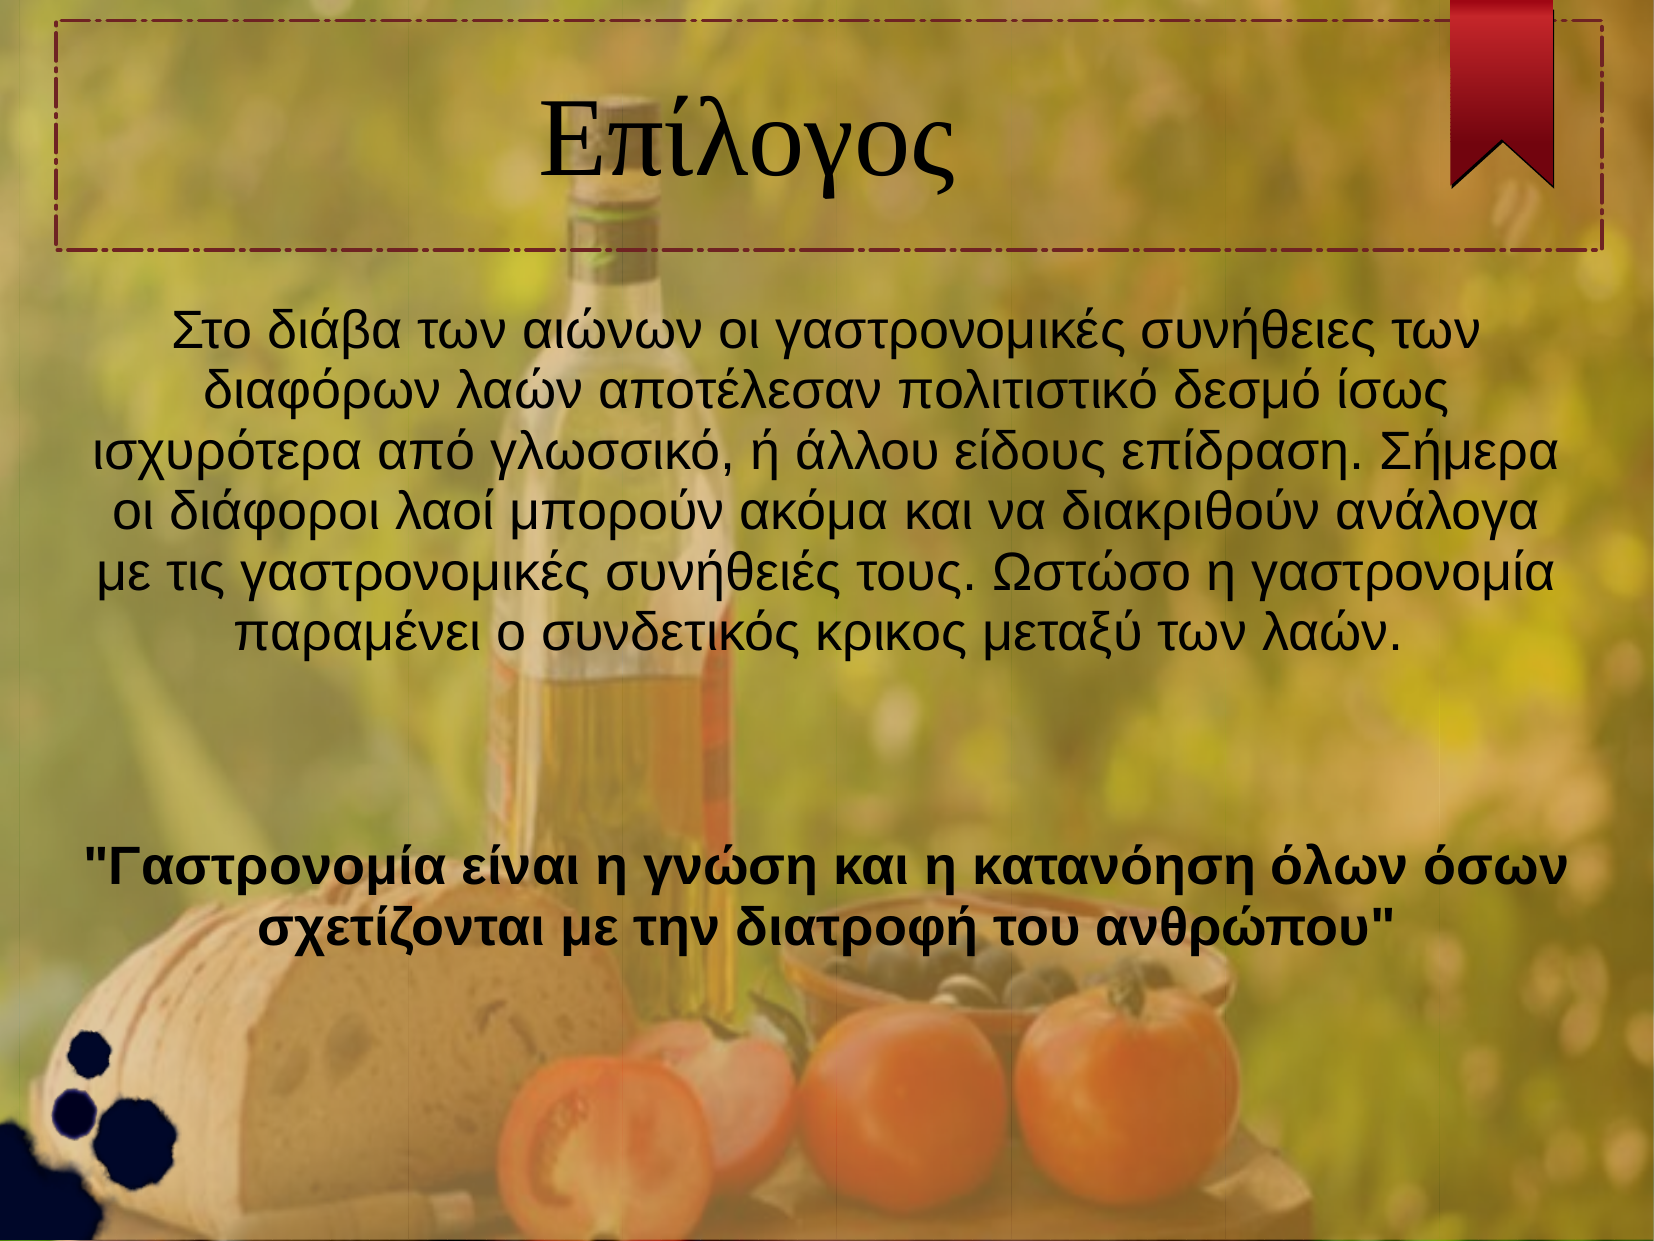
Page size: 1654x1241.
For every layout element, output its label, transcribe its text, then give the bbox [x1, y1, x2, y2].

title Επίλογος [82, 47, 1412, 229]
list Στο διάβα των αιώνων οι γαστρονομικές συνήθειες των διαφόρων λαών αποτέλεσαν πολιτιστικό δεσμό ίσως ισχυρότερα από γλωσσικό, ή άλλου είδους επίδραση. Σήμερα οι διάφοροι λαοί μπορούν ακόμα και να διακριθούν ανάλογα με τις γαστρονομικές συνήθειές τους. Ωστώσο η γαστρονομία παραμένει ο συνδετικός κρικος μεταξύ των λαών. "Γαστρονομία είναι η γνώση και η κατανόηση όλων όσων σχετίζονται με την διατροφή του ανθρώπου" [82, 299, 1571, 1019]
